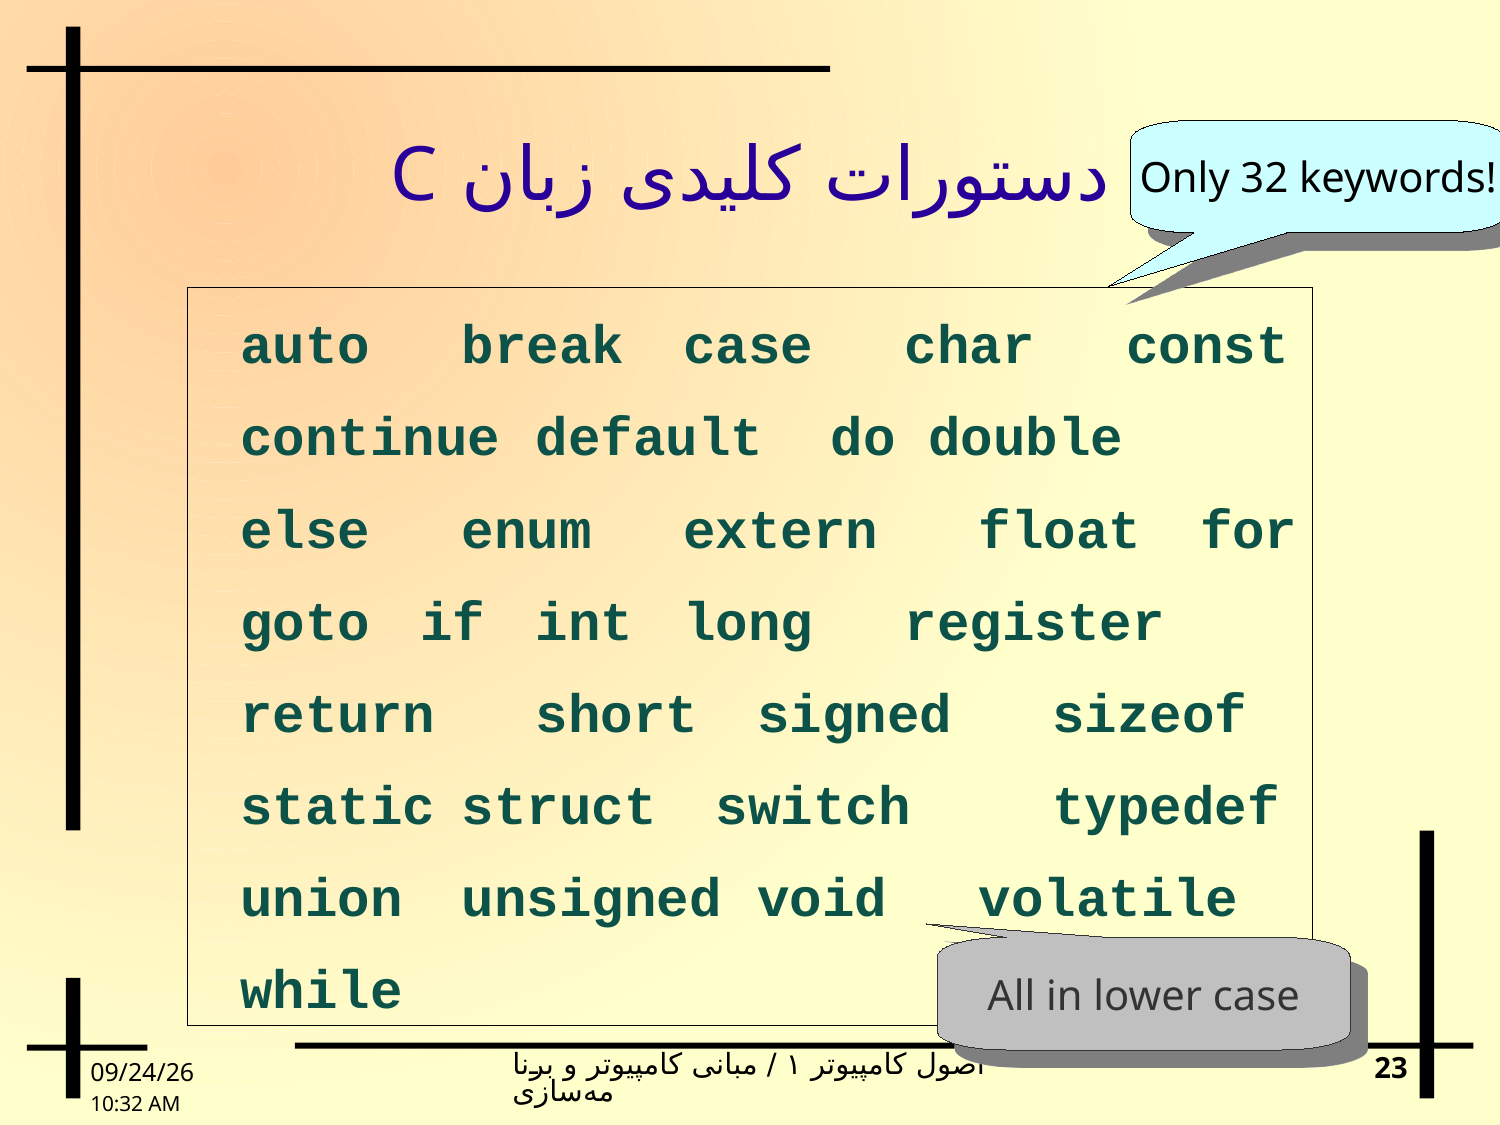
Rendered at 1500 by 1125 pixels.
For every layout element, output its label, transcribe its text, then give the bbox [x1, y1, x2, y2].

title دستورات کلیدی زبان C [109, 109, 1391, 233]
list auto break case char const continue default do double else enum extern float for goto if int long register return short signed sizeof static struct switch typedef union unsigned void volatile while [187, 287, 1313, 995]
text_box Only 32 keywords! [1108, 120, 1500, 287]
text_box All in lower case [926, 923, 1351, 1051]
